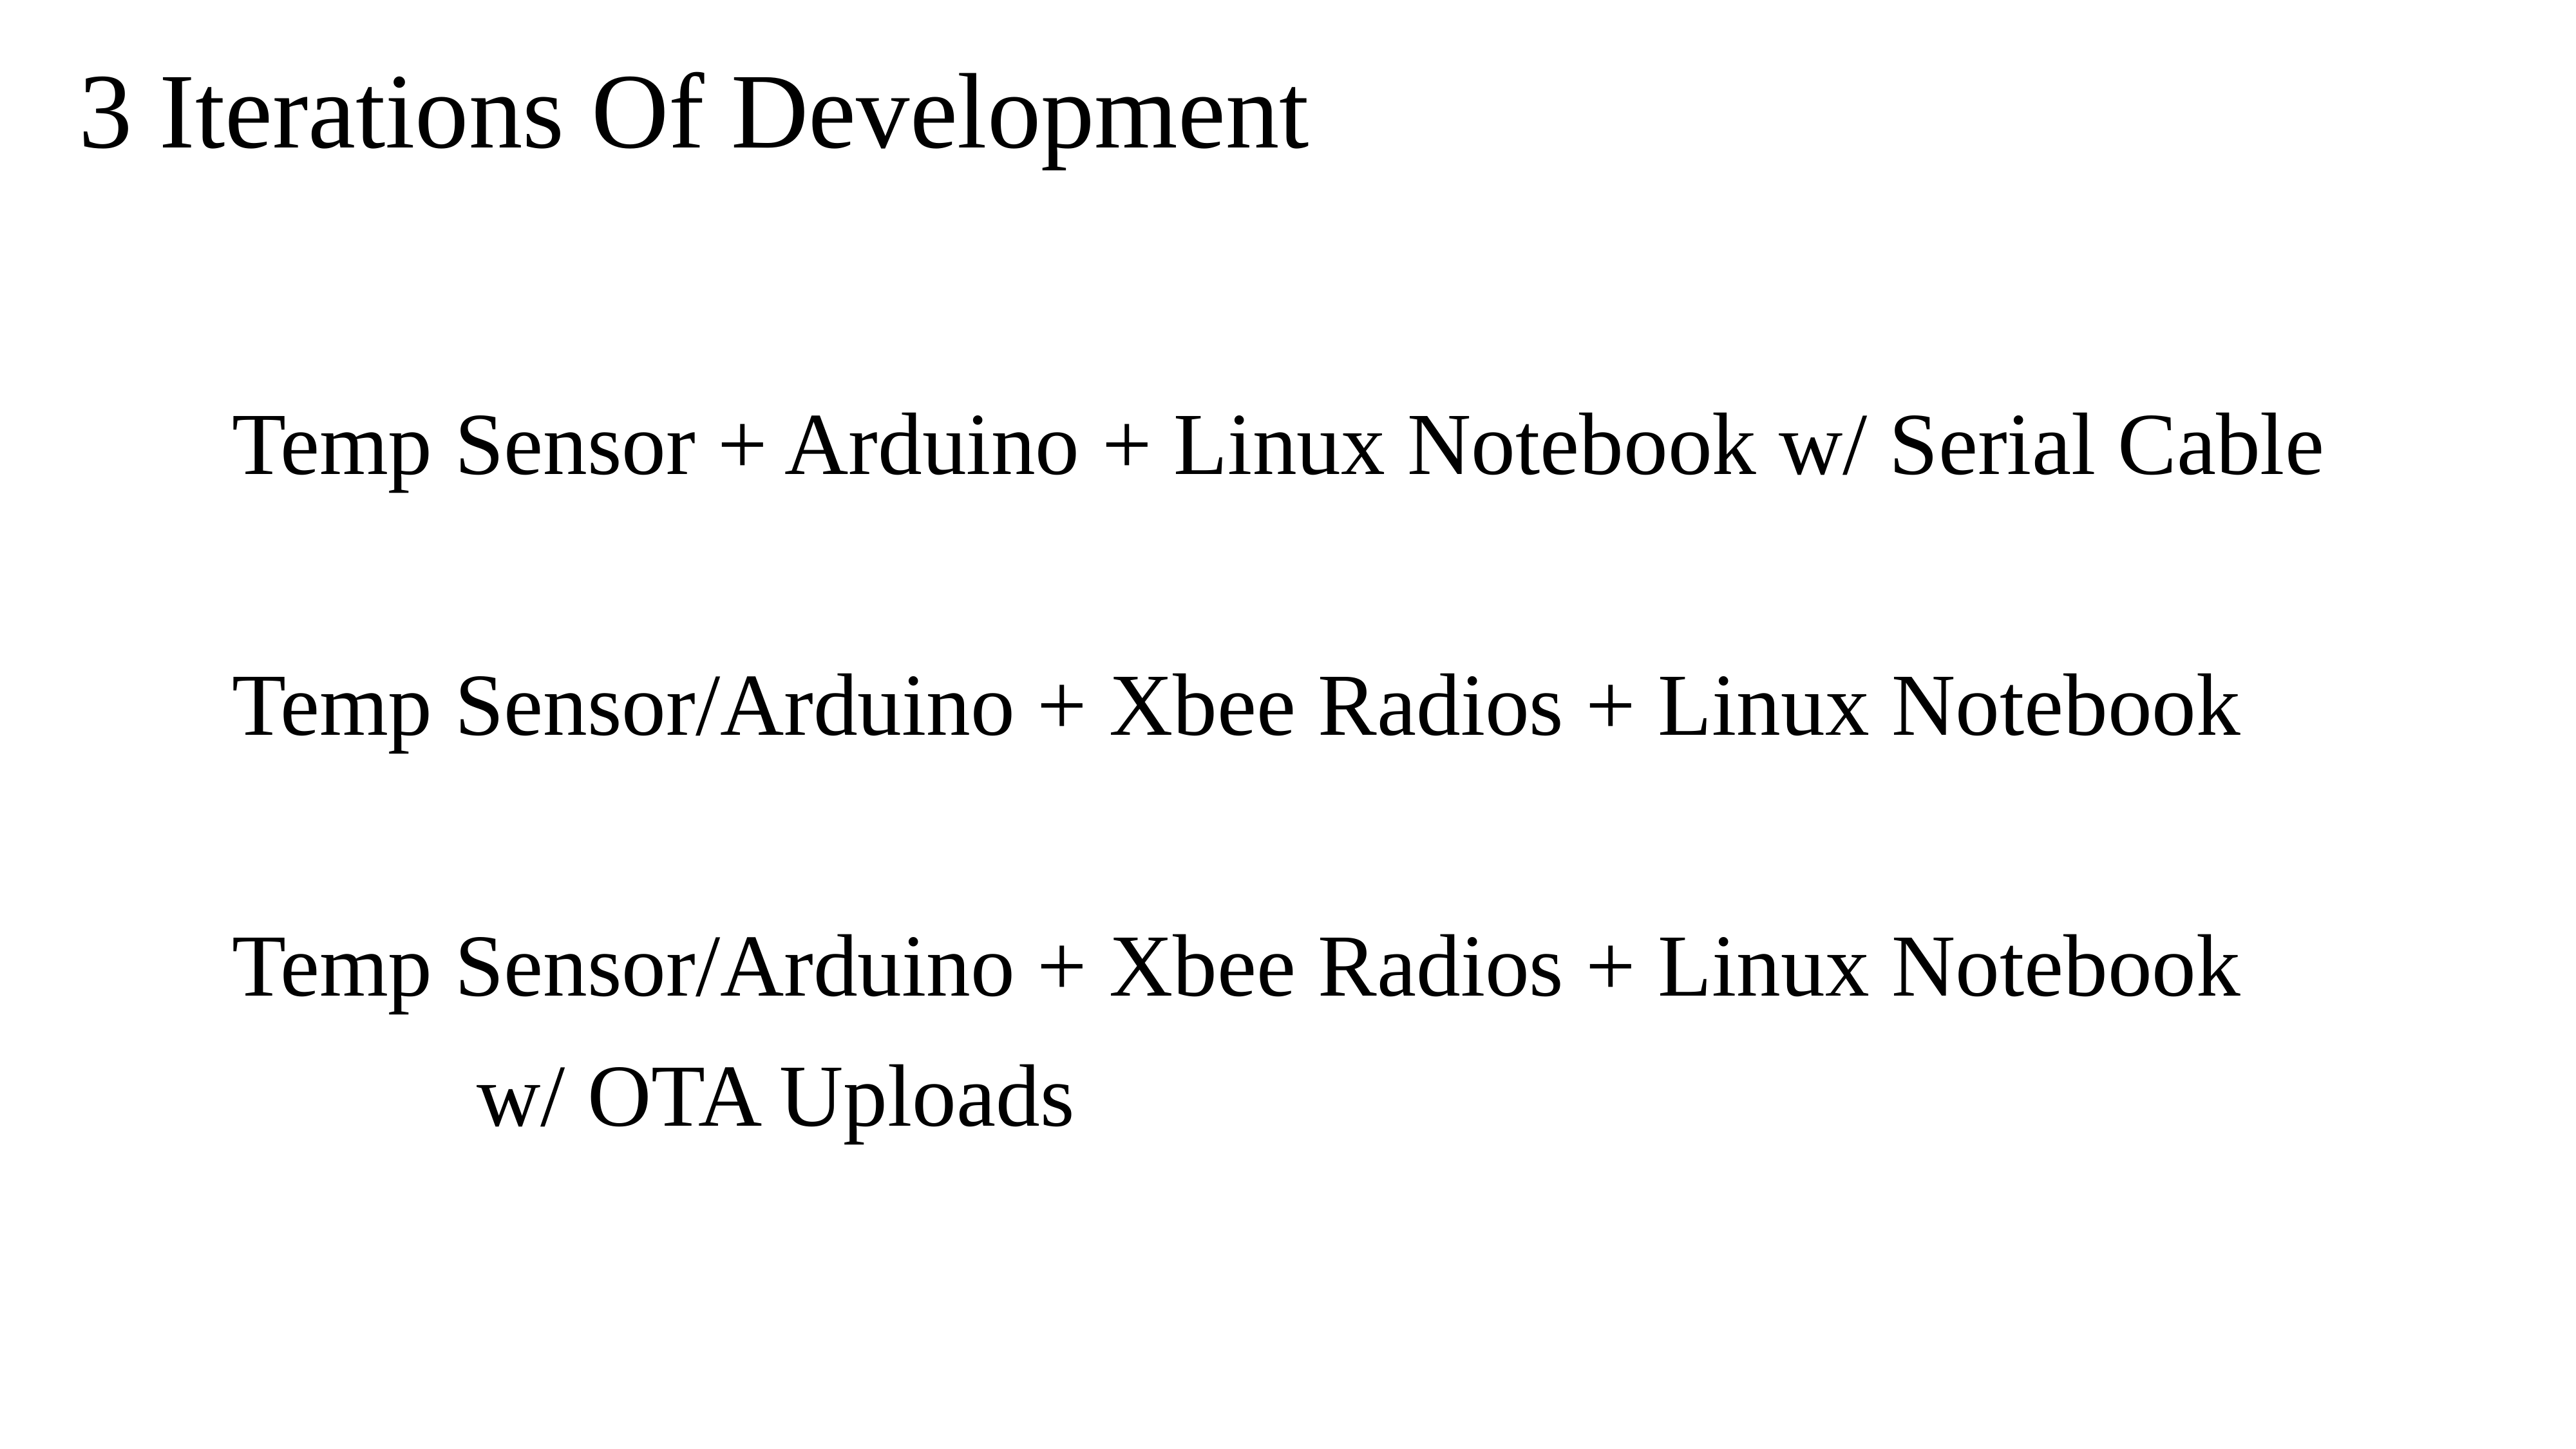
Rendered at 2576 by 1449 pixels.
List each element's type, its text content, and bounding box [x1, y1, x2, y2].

list Temp Sensor + Arduino + Linux Notebook w/ Serial Cable Temp Sensor/Arduino + Xbee Radios + Linux Notebook Temp Sensor/Arduino + Xbee Radios + Linux Notebook w/ OTA Uploads [232, 386, 2576, 1226]
title 3 Iterations Of Development [73, 17, 2503, 192]
